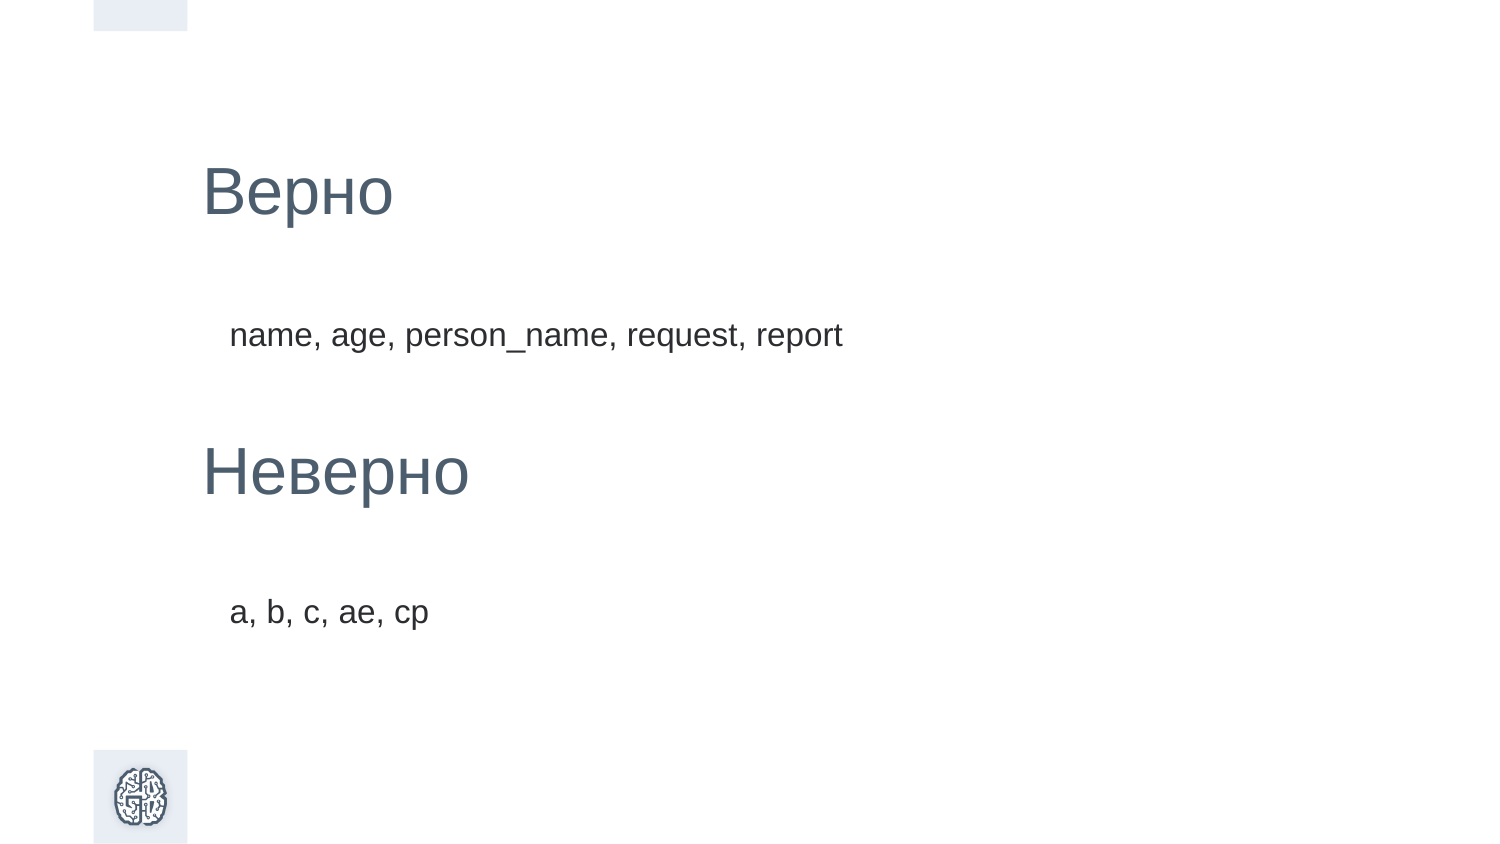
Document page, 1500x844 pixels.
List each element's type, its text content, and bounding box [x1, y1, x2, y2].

text_box Верно [187, 93, 1312, 282]
text_box name, age, person_name, request, report [214, 253, 1339, 393]
picture [106, 760, 175, 834]
text_box Неверно [187, 374, 1313, 562]
text_box a, b, c, ae, cp [214, 530, 1339, 670]
